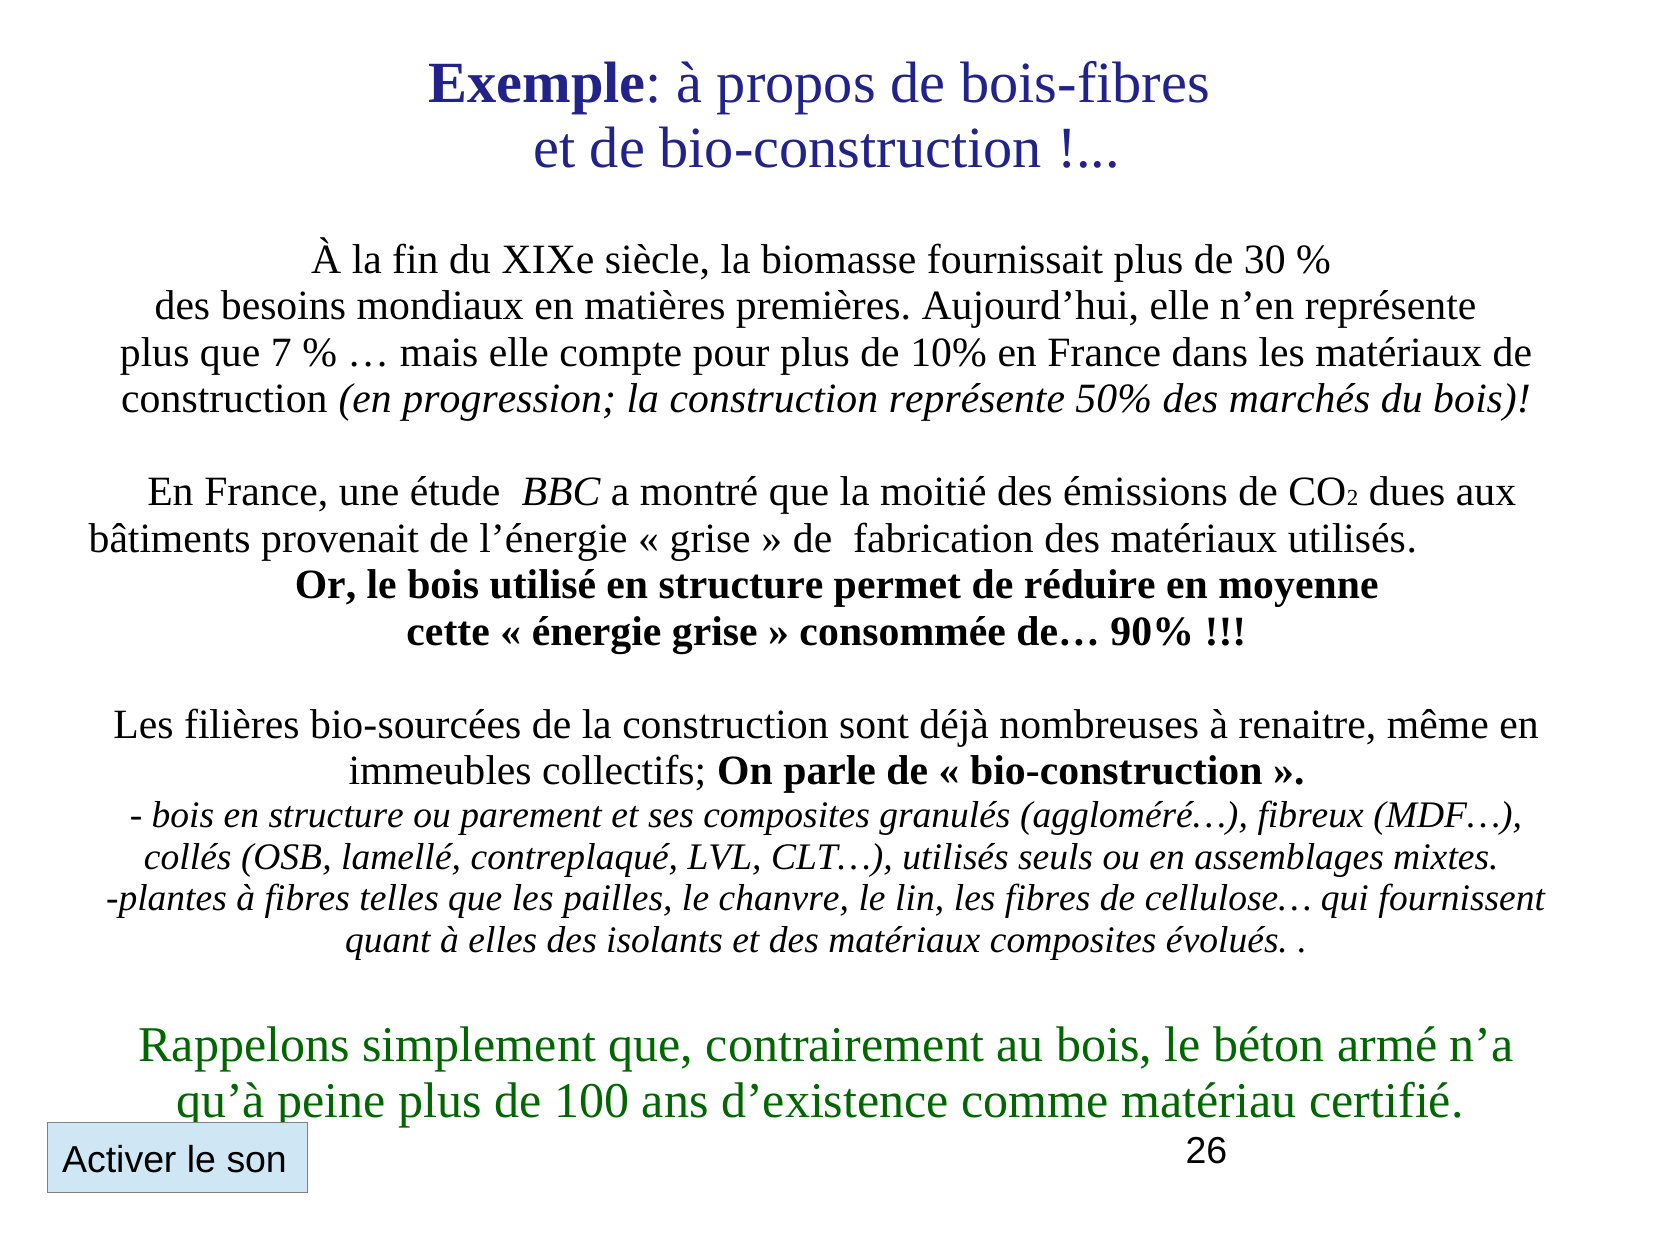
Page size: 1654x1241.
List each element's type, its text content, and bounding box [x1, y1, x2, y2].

text_box Activer le son [47, 1122, 308, 1193]
text_box <numéro> [1185, 1129, 1560, 1204]
title Exemple: à propos de bois-fibres et de bio-construction !... À la fin du XIXe siècle, la biomasse fournissait plus de 30 % des besoins mondiaux en matières premières. Aujourd’hui, elle n’en représente plus que 7 % … mais elle compte pour plus de 10% en France dans les matériaux de construction (en progression; la construction représente 50% des marchés du bois)! En France, une étude BBC a montré que la moitié des émissions de CO2 dues aux bâtiments provenait de l’énergie « grise » de fabrication des matériaux utilisés. Or, le bois utilisé en structure permet de réduire en moyenne cette « énergie grise » consommée de… 90% !!! Les filières bio-sourcées de la construction sont déjà nombreuses à renaitre, même en immeubles collectifs; On parle de « bio-construction ». - bois en structure ou parement et ses composites granulés (aggloméré…), fibreux (MDF…), collés (OSB, lamellé, contreplaqué, LVL, CLT…), utilisés seuls ou en assemblages mixtes. -plantes à fibres telles que les pailles, le chanvre, le lin, les fibres de cellulose… qui fournissent quant à elles des isolants et des matériaux composites évolués. . Rappelons simplement que, contrairement au bois, le béton armé n’a qu’à peine plus de 100 ans d’existence comme matériau certifié. [88, 0, 1566, 1241]
